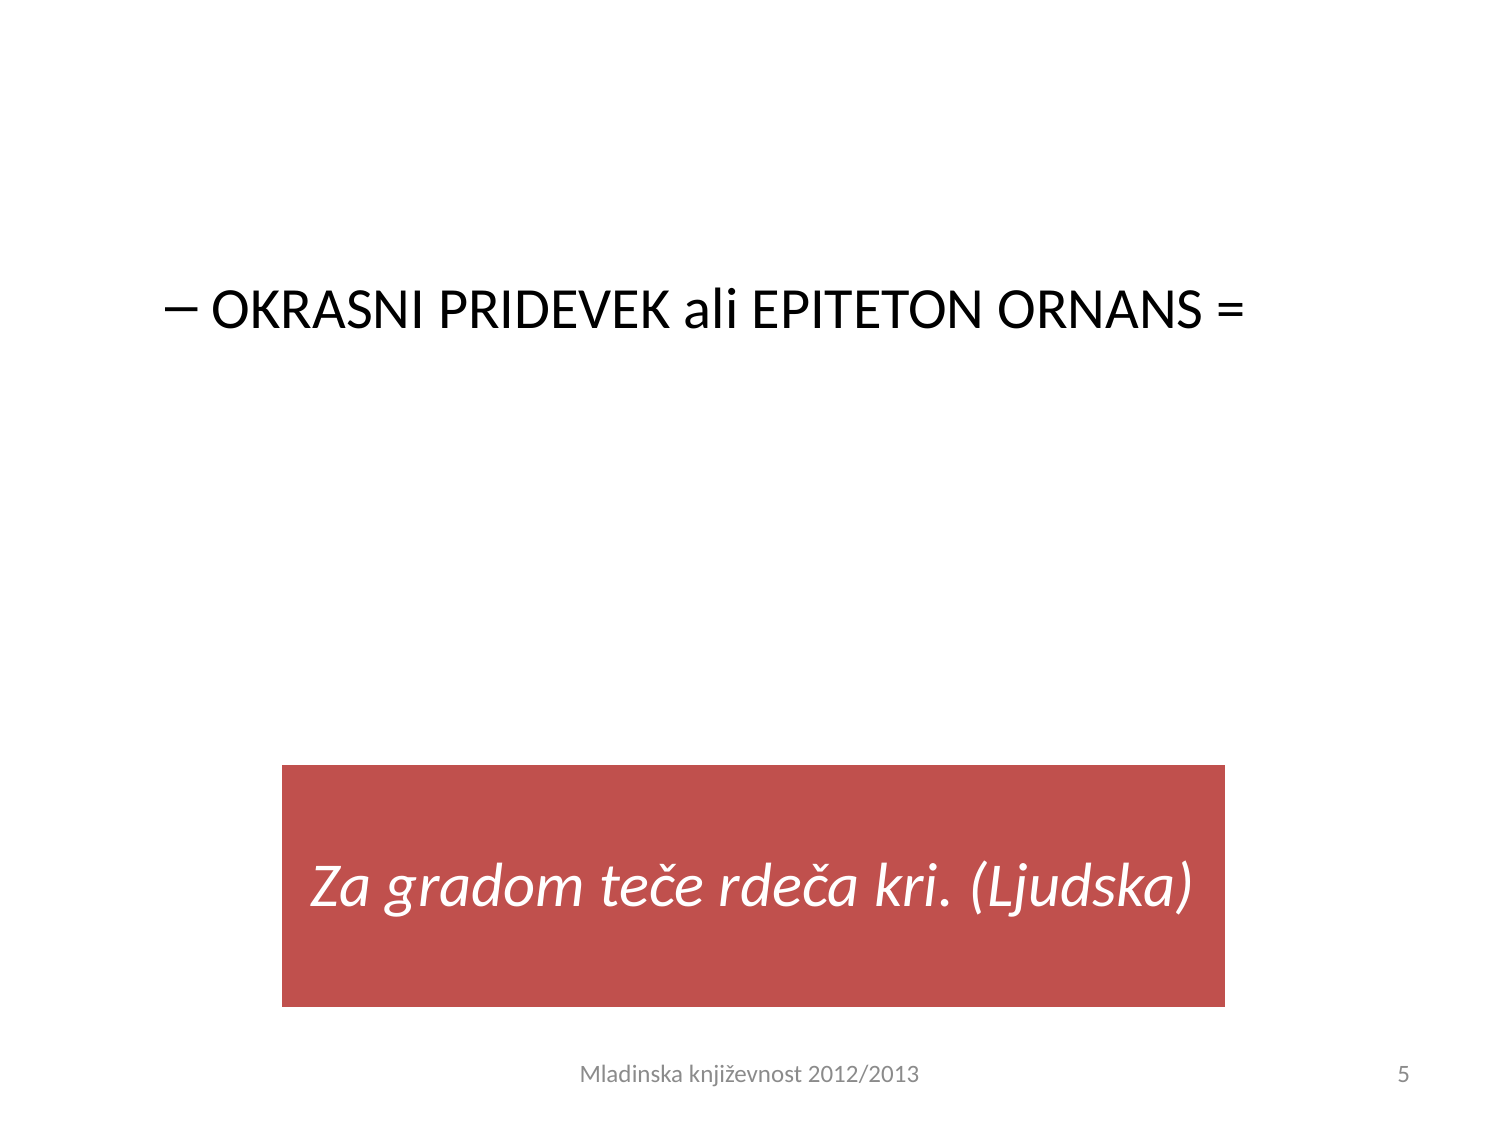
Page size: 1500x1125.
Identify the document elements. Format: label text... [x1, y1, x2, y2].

text_box Za gradom teče rdeča kri. (Ljudska) [280, 763, 1227, 1010]
list OKRASNI PRIDEVEK ali EPITETON ORNANS = [75, 262, 1425, 1005]
footer Mladinska književnost 2012/2013 [512, 1042, 988, 1103]
slide_number <number> [1074, 1042, 1425, 1103]
